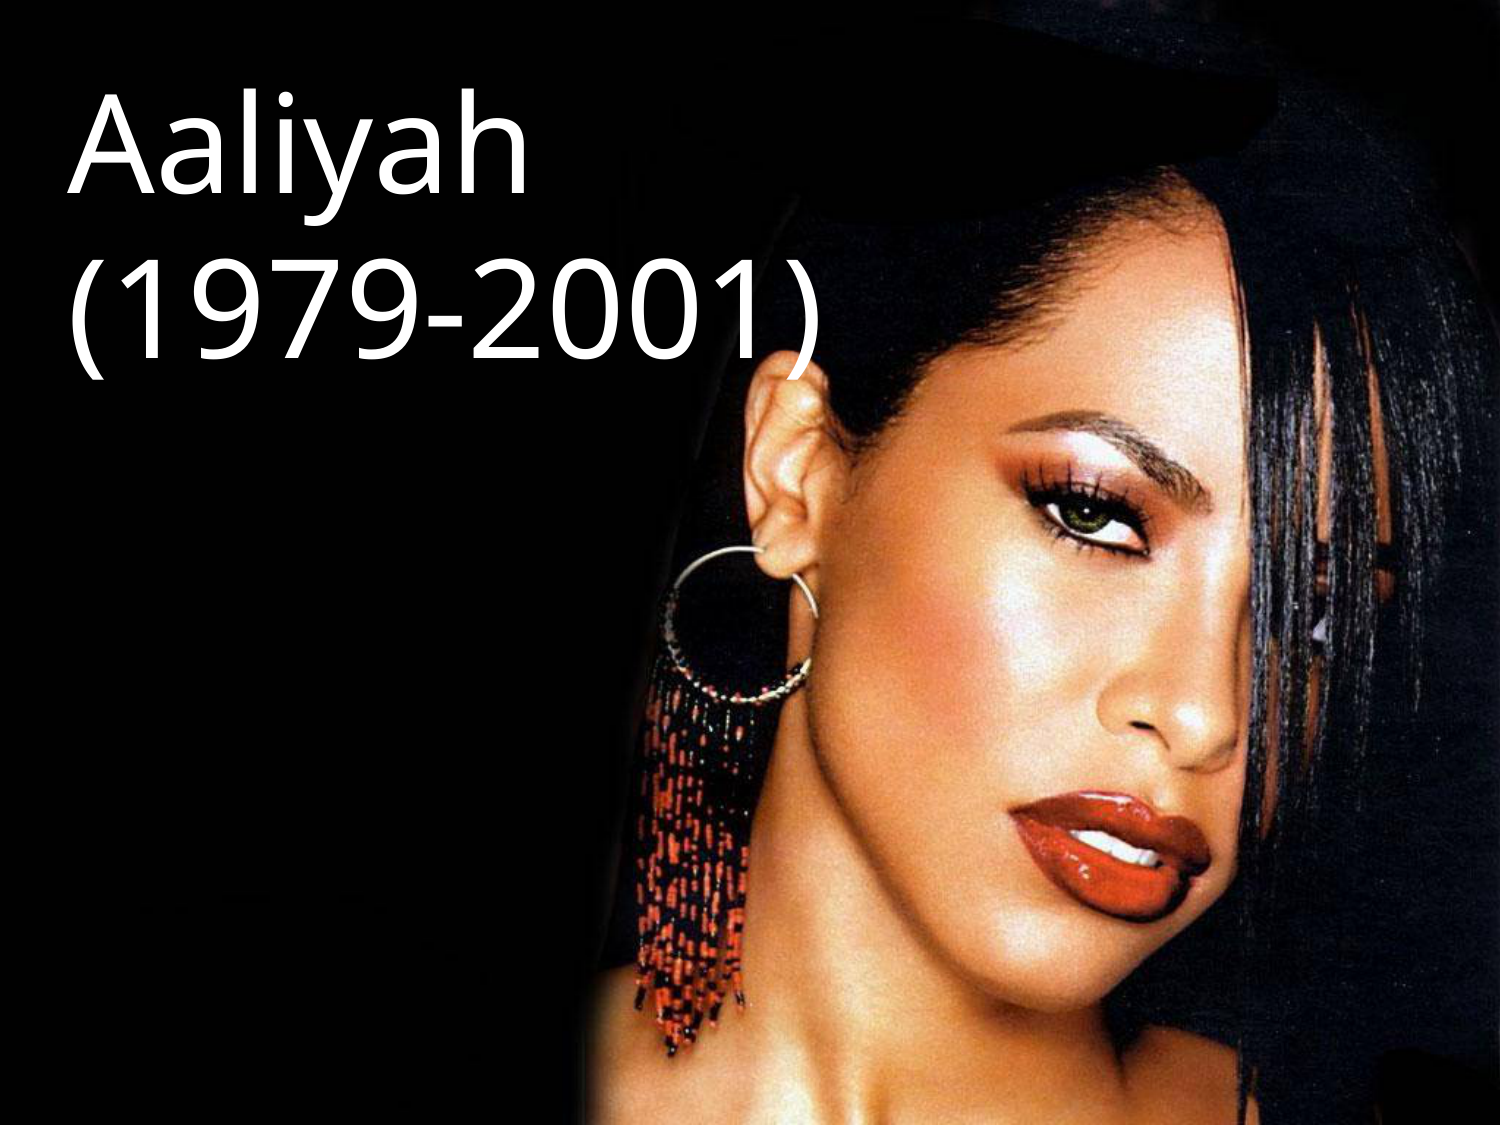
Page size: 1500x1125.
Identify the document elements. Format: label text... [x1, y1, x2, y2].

picture [0, 0, 1500, 1125]
text_box Aaliyah (1979-2001) [53, 0, 1329, 442]
